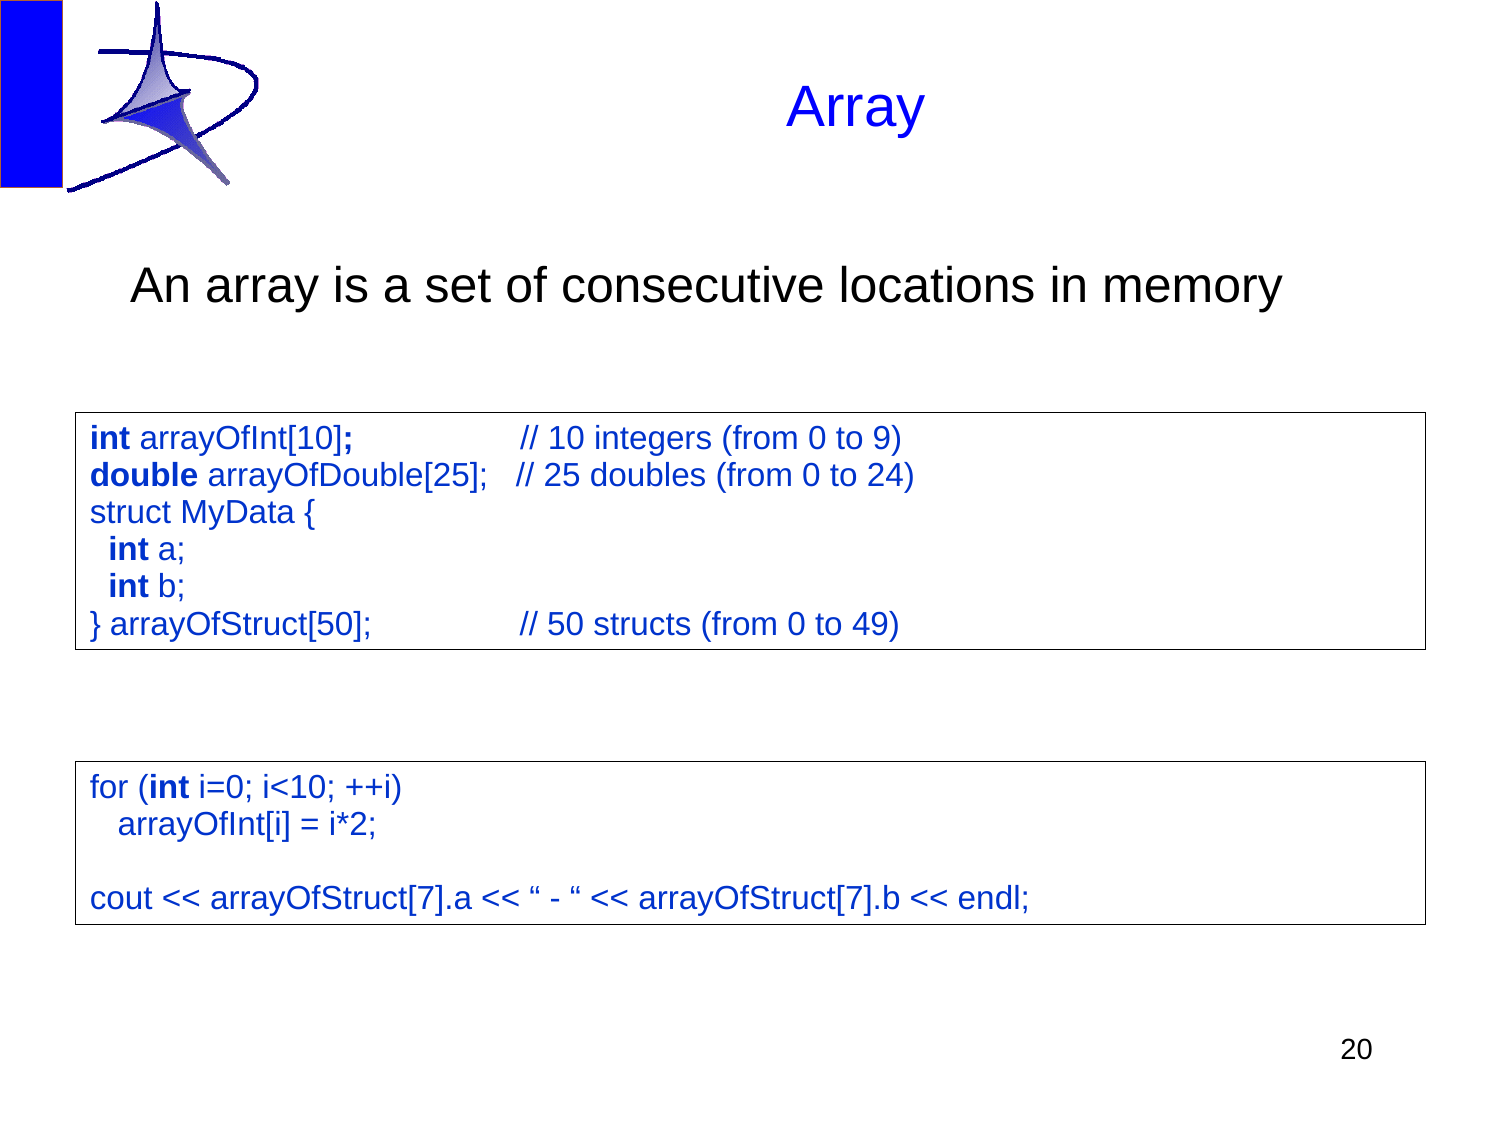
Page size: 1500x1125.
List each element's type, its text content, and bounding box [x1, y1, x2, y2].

text_box for (int i=0; i<10; ++i) arrayOfInt[i] = i*2; cout << arrayOfStruct[7].a << “ - “ << arrayOfStruct[7].b << endl; [75, 761, 1426, 925]
list An array is a set of consecutive locations in memory [112, 249, 1450, 417]
picture [62, 0, 263, 197]
text_box int arrayOfInt[10]; // 10 integers (from 0 to 9) double arrayOfDouble[25]; // 25 doubles (from 0 to 24) struct MyData { int a; int b; } arrayOfStruct[50]; // 50 structs (from 0 to 49) [75, 412, 1426, 650]
title Array [262, 24, 1450, 188]
